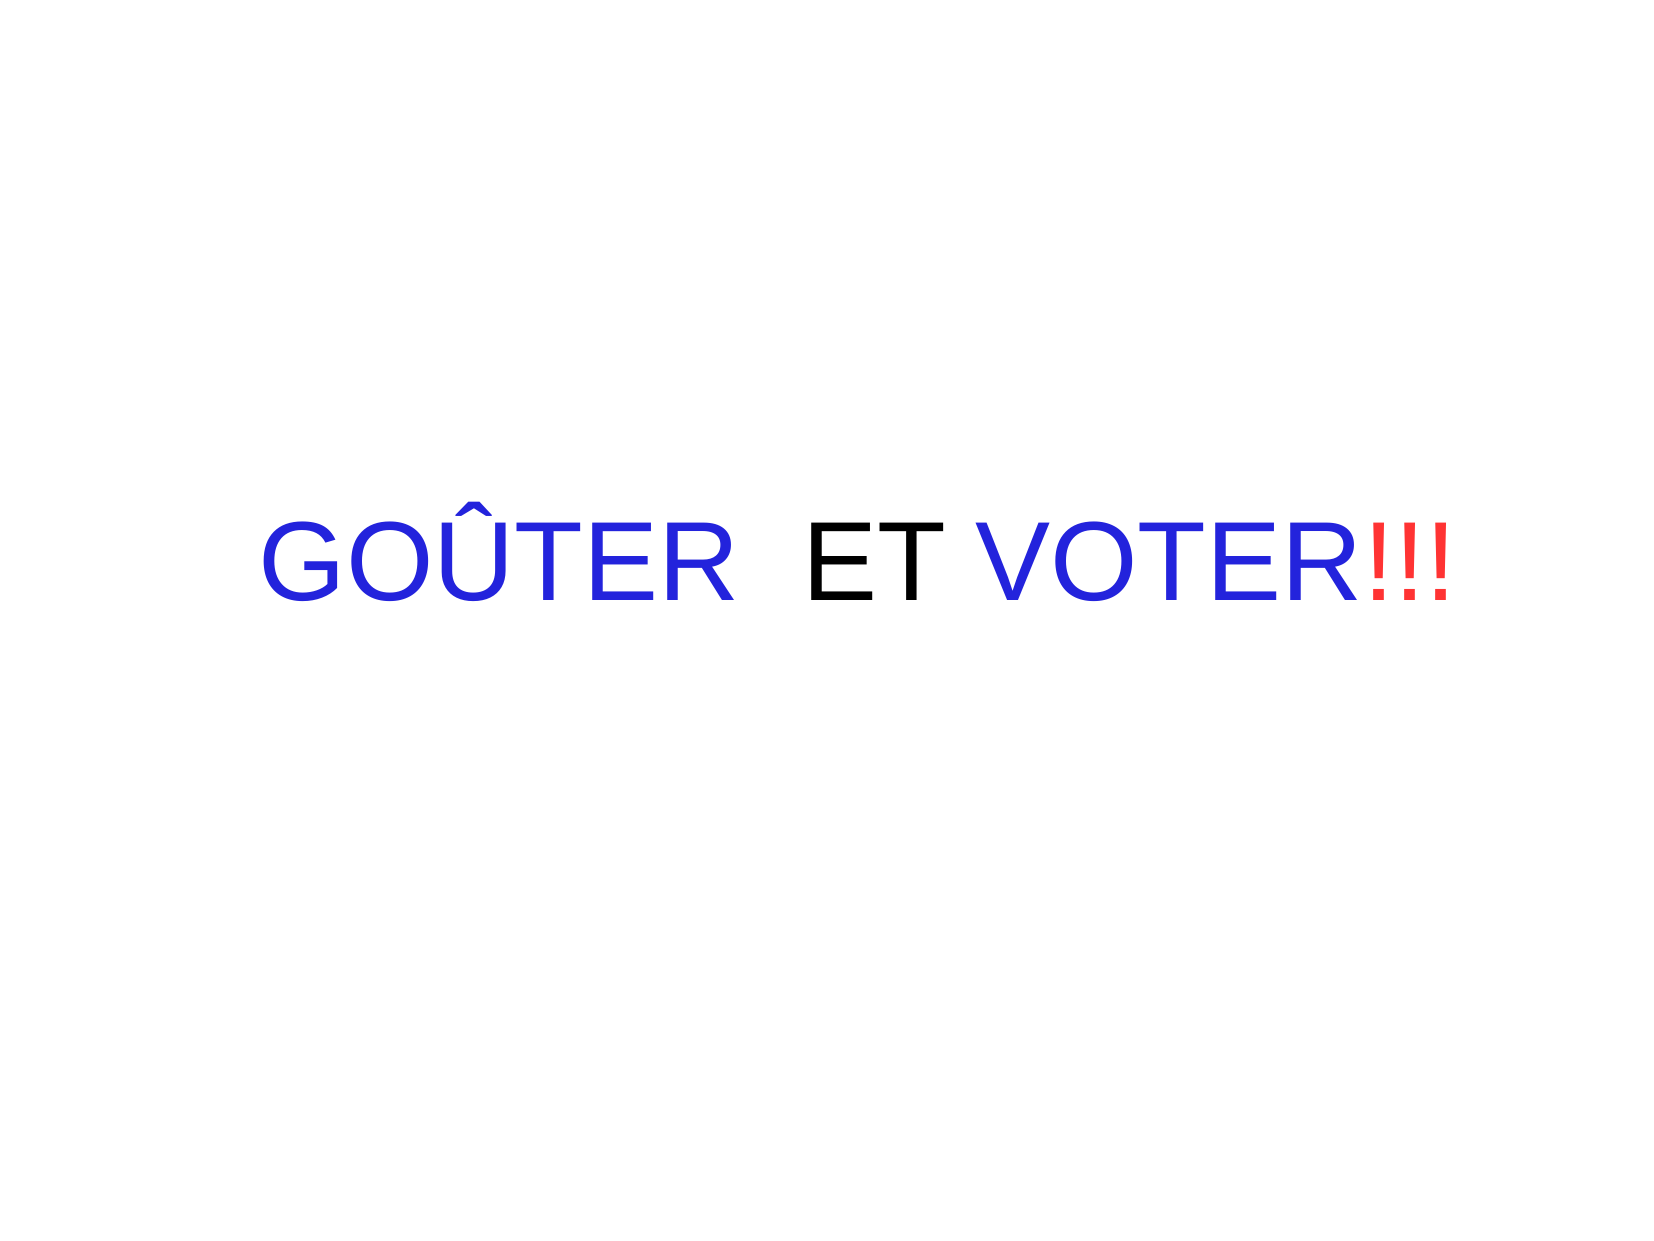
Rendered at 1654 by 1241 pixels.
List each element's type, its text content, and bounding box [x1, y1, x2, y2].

list GOÛTER ET VOTER!!! [82, 290, 1571, 1010]
